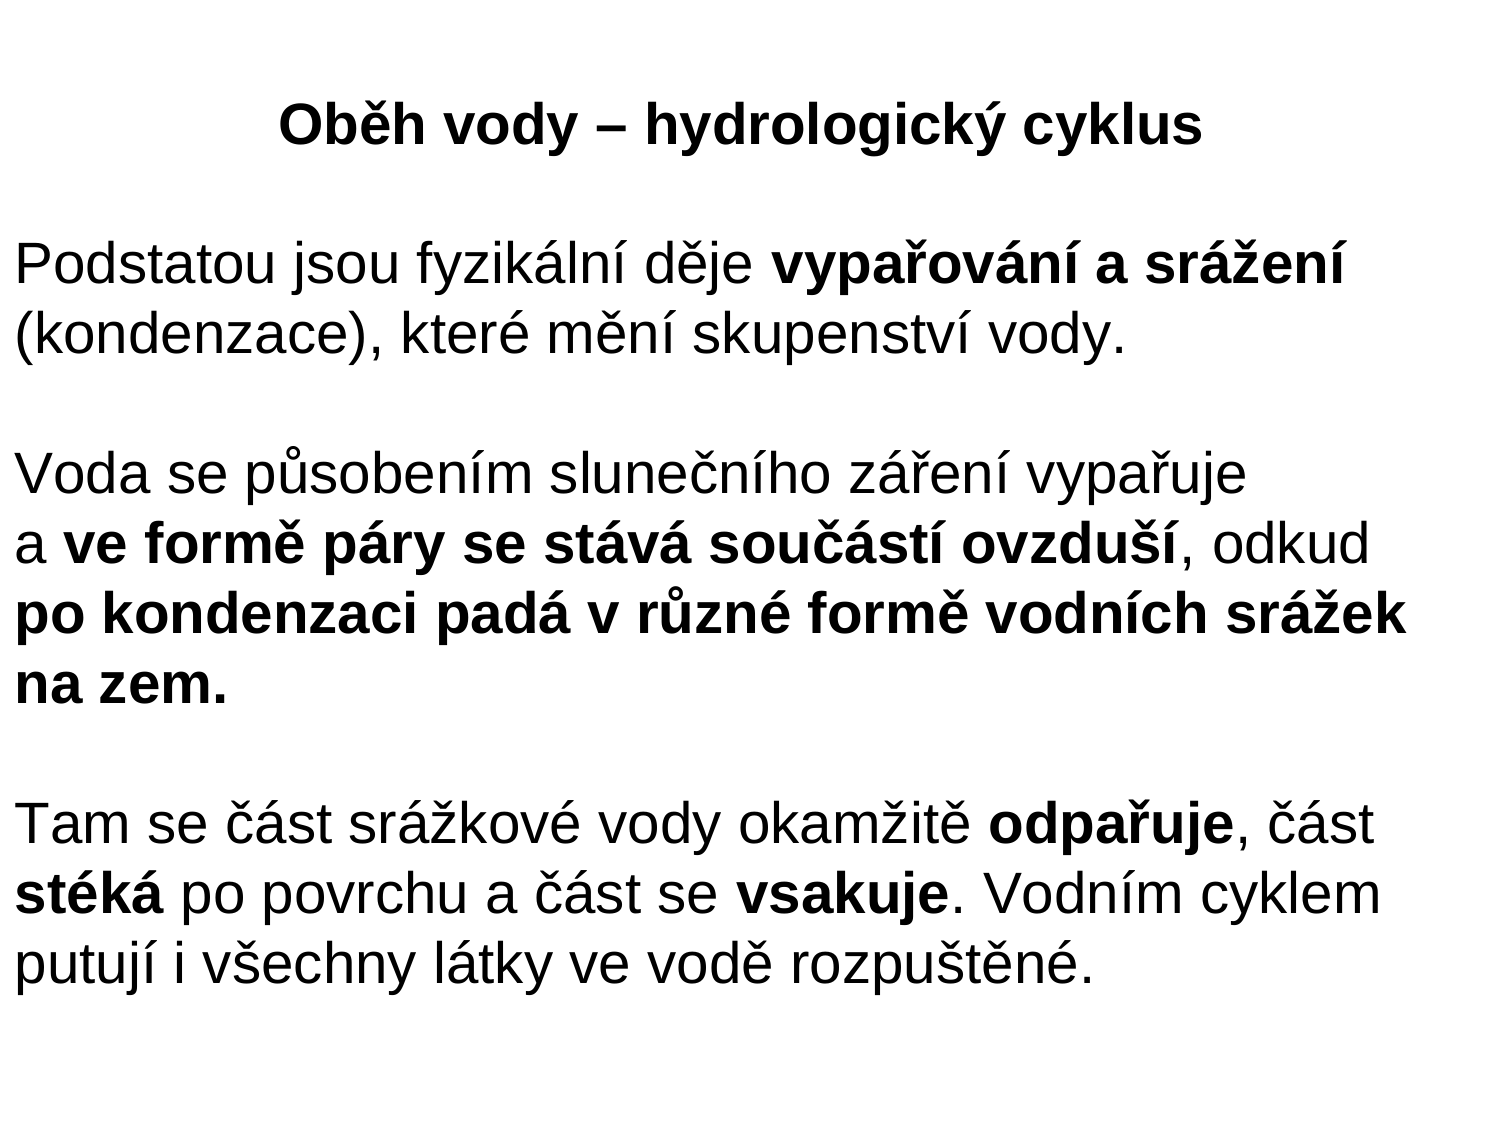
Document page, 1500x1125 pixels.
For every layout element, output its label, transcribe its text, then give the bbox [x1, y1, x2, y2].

text_box Oběh vody – hydrologický cyklus Podstatou jsou fyzikální děje vypařování a srážení (kondenzace), které mění skupenství vody. Voda se působením slunečního záření vypařuje a ve formě páry se stává součástí ovzduší, odkud po kondenzaci padá v různé formě vodních srážek na zem. Tam se část srážkové vody okamžitě odpařuje, část stéká po povrchu a část se vsakuje. Vodním cyklem putují i všechny látky ve vodě rozpuštěné. [0, 78, 1500, 1074]
